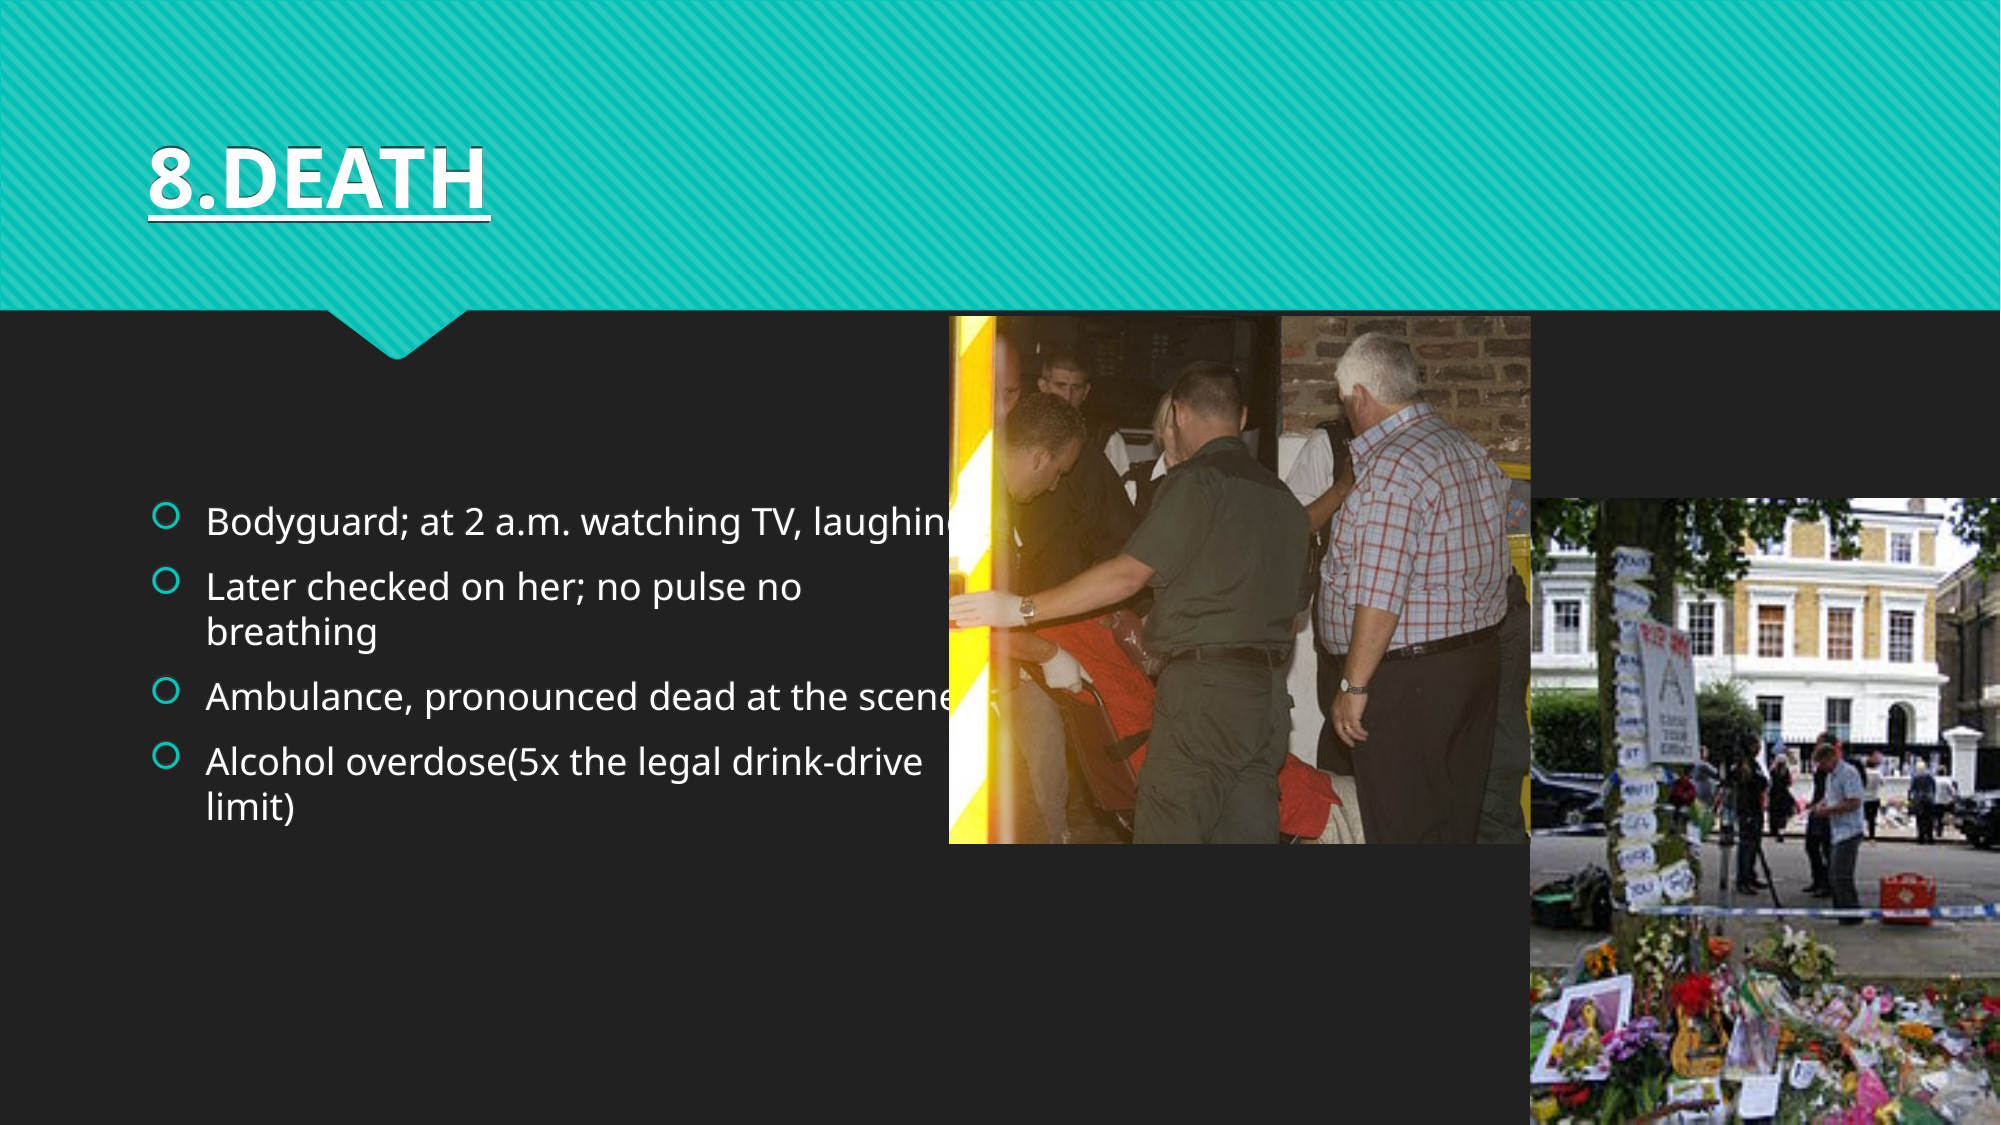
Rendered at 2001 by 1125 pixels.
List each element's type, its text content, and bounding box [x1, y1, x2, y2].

title 8.DEATH [132, 73, 1868, 233]
picture [1, 1, 1999, 357]
list Bodyguard; at 2 a.m. watching TV, laughing Later checked on her; no pulse no breathing Ambulance, pronounced dead at the scene Alcohol overdose(5x the legal drink-drive limit) [134, 364, 985, 962]
picture [949, 316, 2000, 1125]
